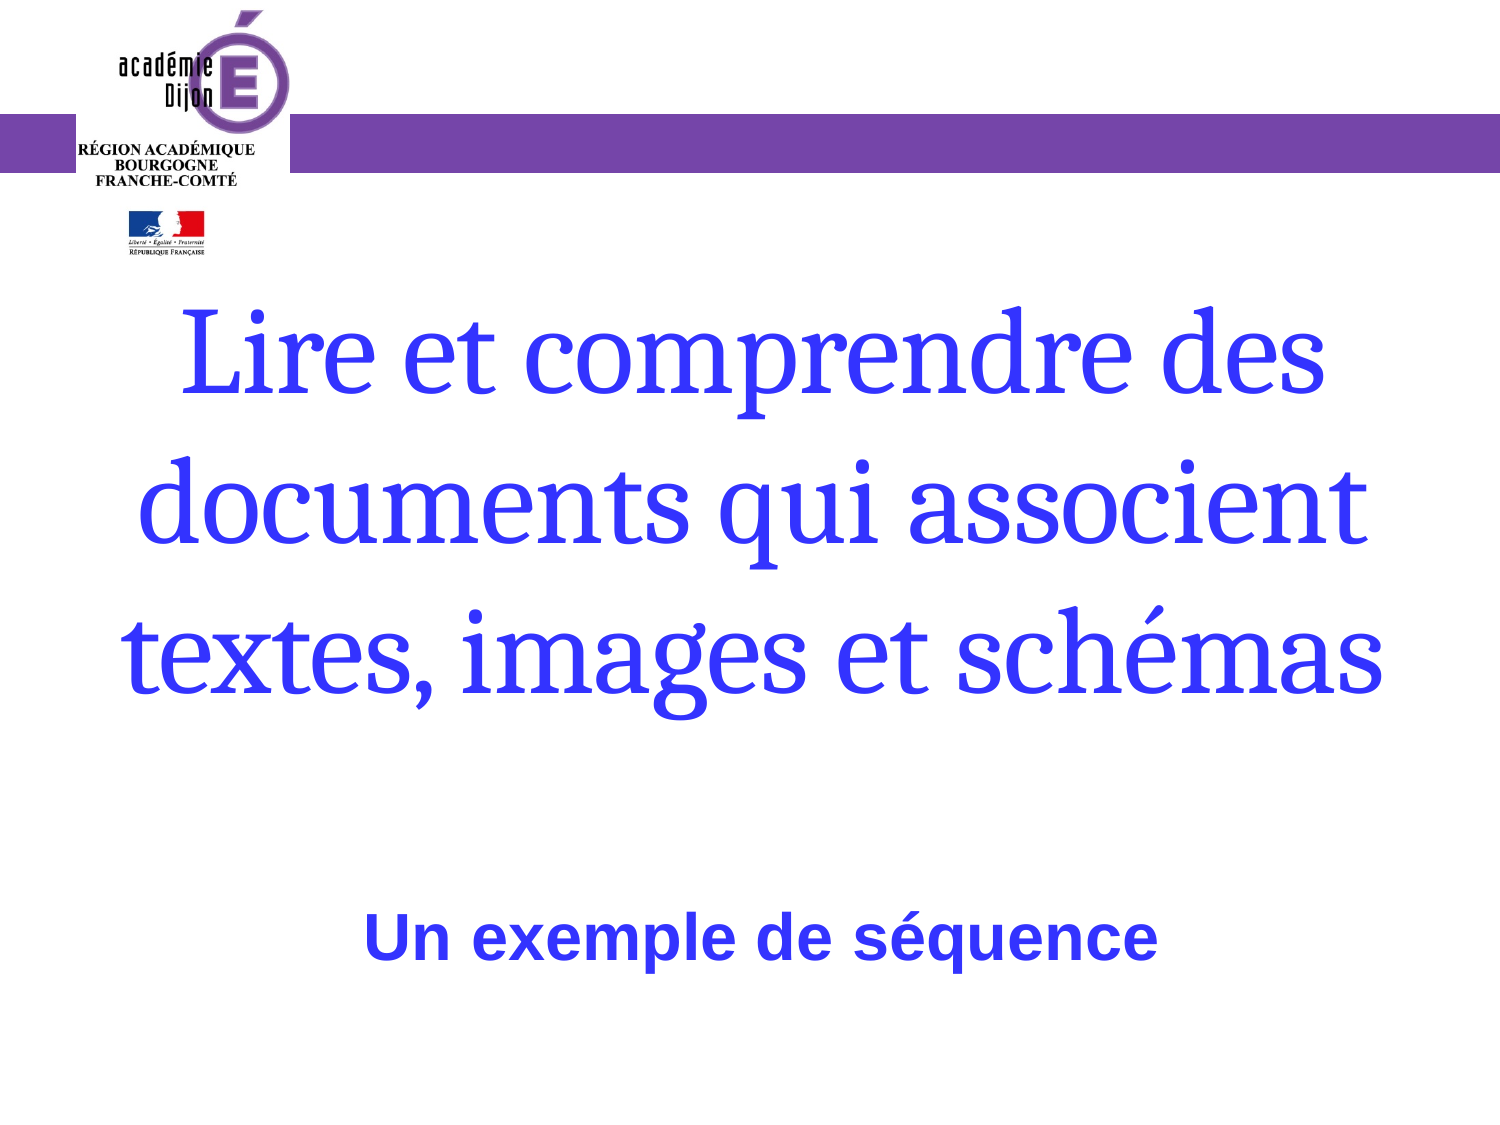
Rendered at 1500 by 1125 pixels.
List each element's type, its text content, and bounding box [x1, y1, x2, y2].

text_box Un exemple de séquence [283, 893, 1241, 969]
text_box Lire et comprendre des documents qui associent textes, images et schémas [41, 268, 1465, 708]
picture [76, 8, 290, 256]
